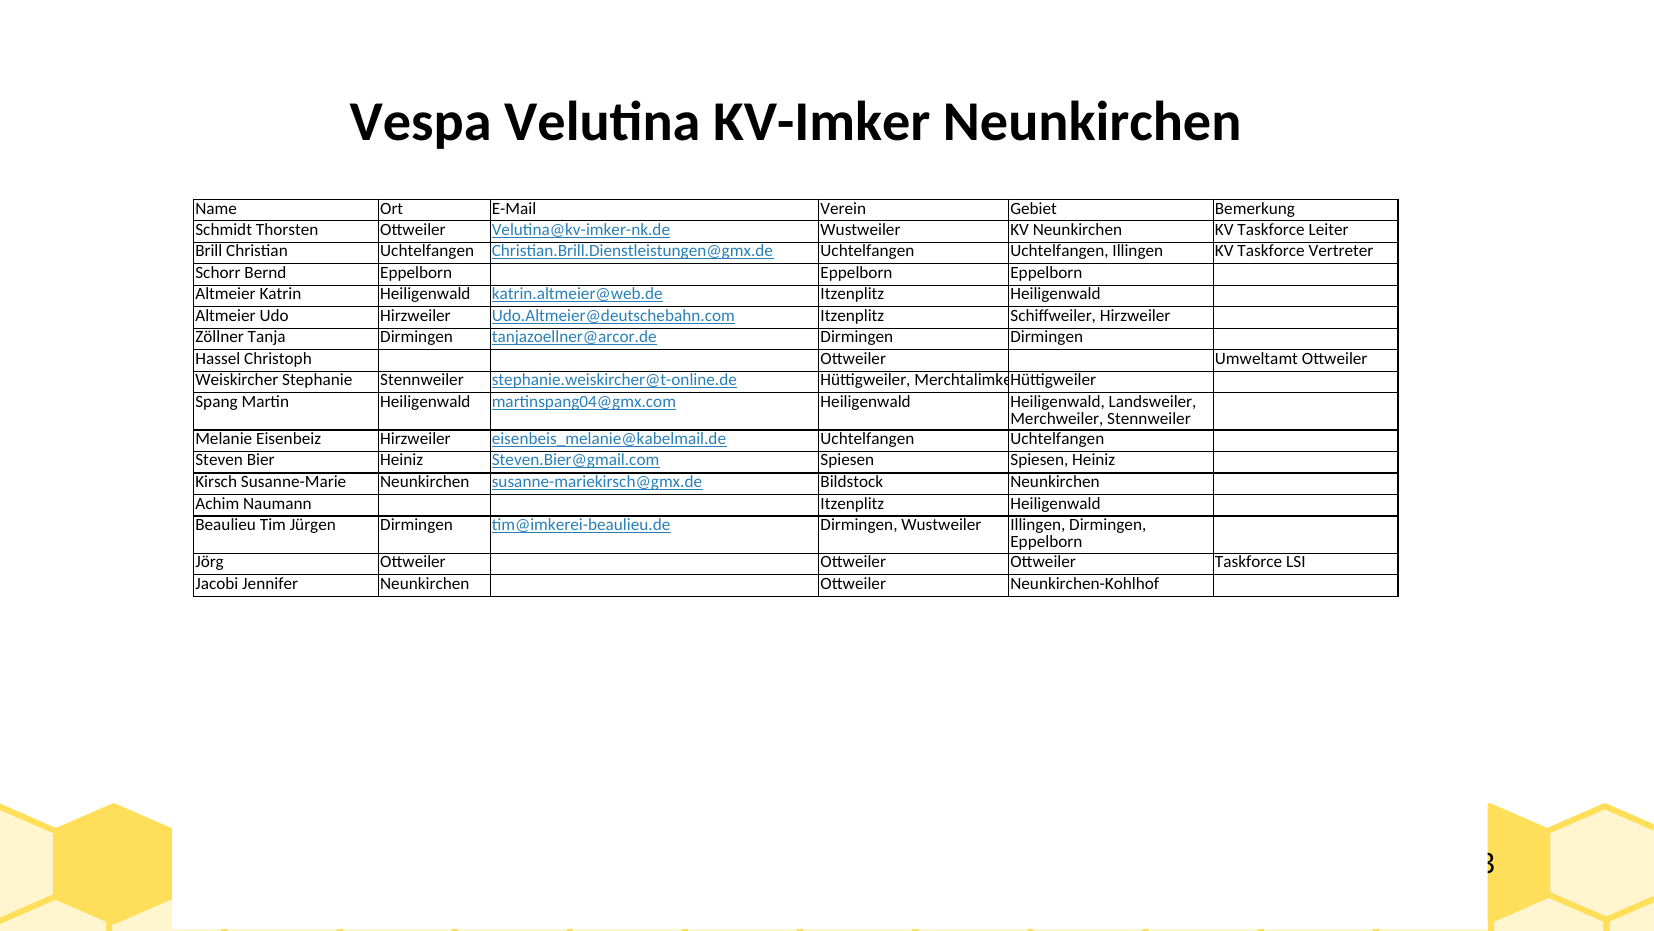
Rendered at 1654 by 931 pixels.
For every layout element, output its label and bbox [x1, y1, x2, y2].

picture [171, 0, 1488, 930]
